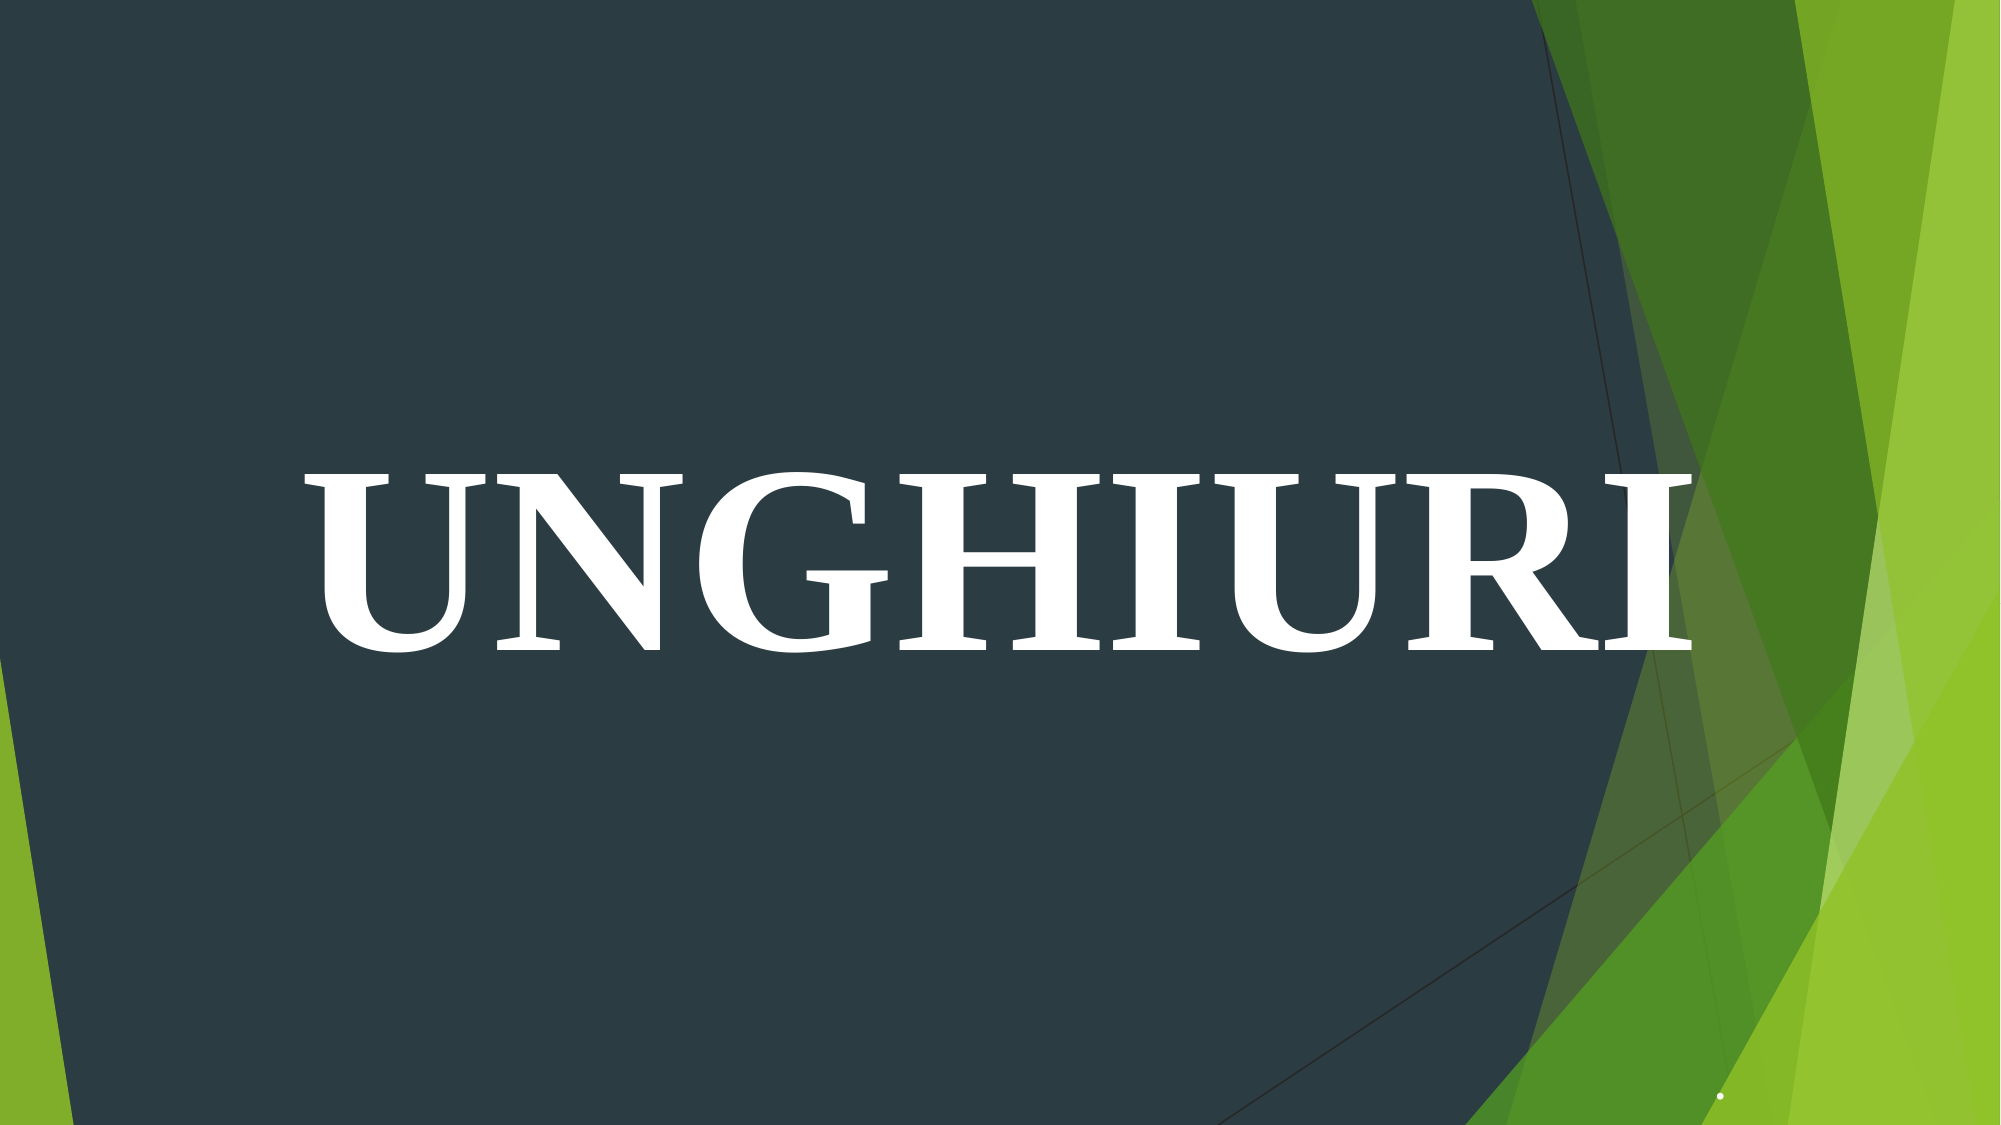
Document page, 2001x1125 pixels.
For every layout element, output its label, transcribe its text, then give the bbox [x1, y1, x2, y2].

text_box UNGHIURI [249, 373, 1750, 712]
text_box . [1700, 1050, 1751, 1116]
